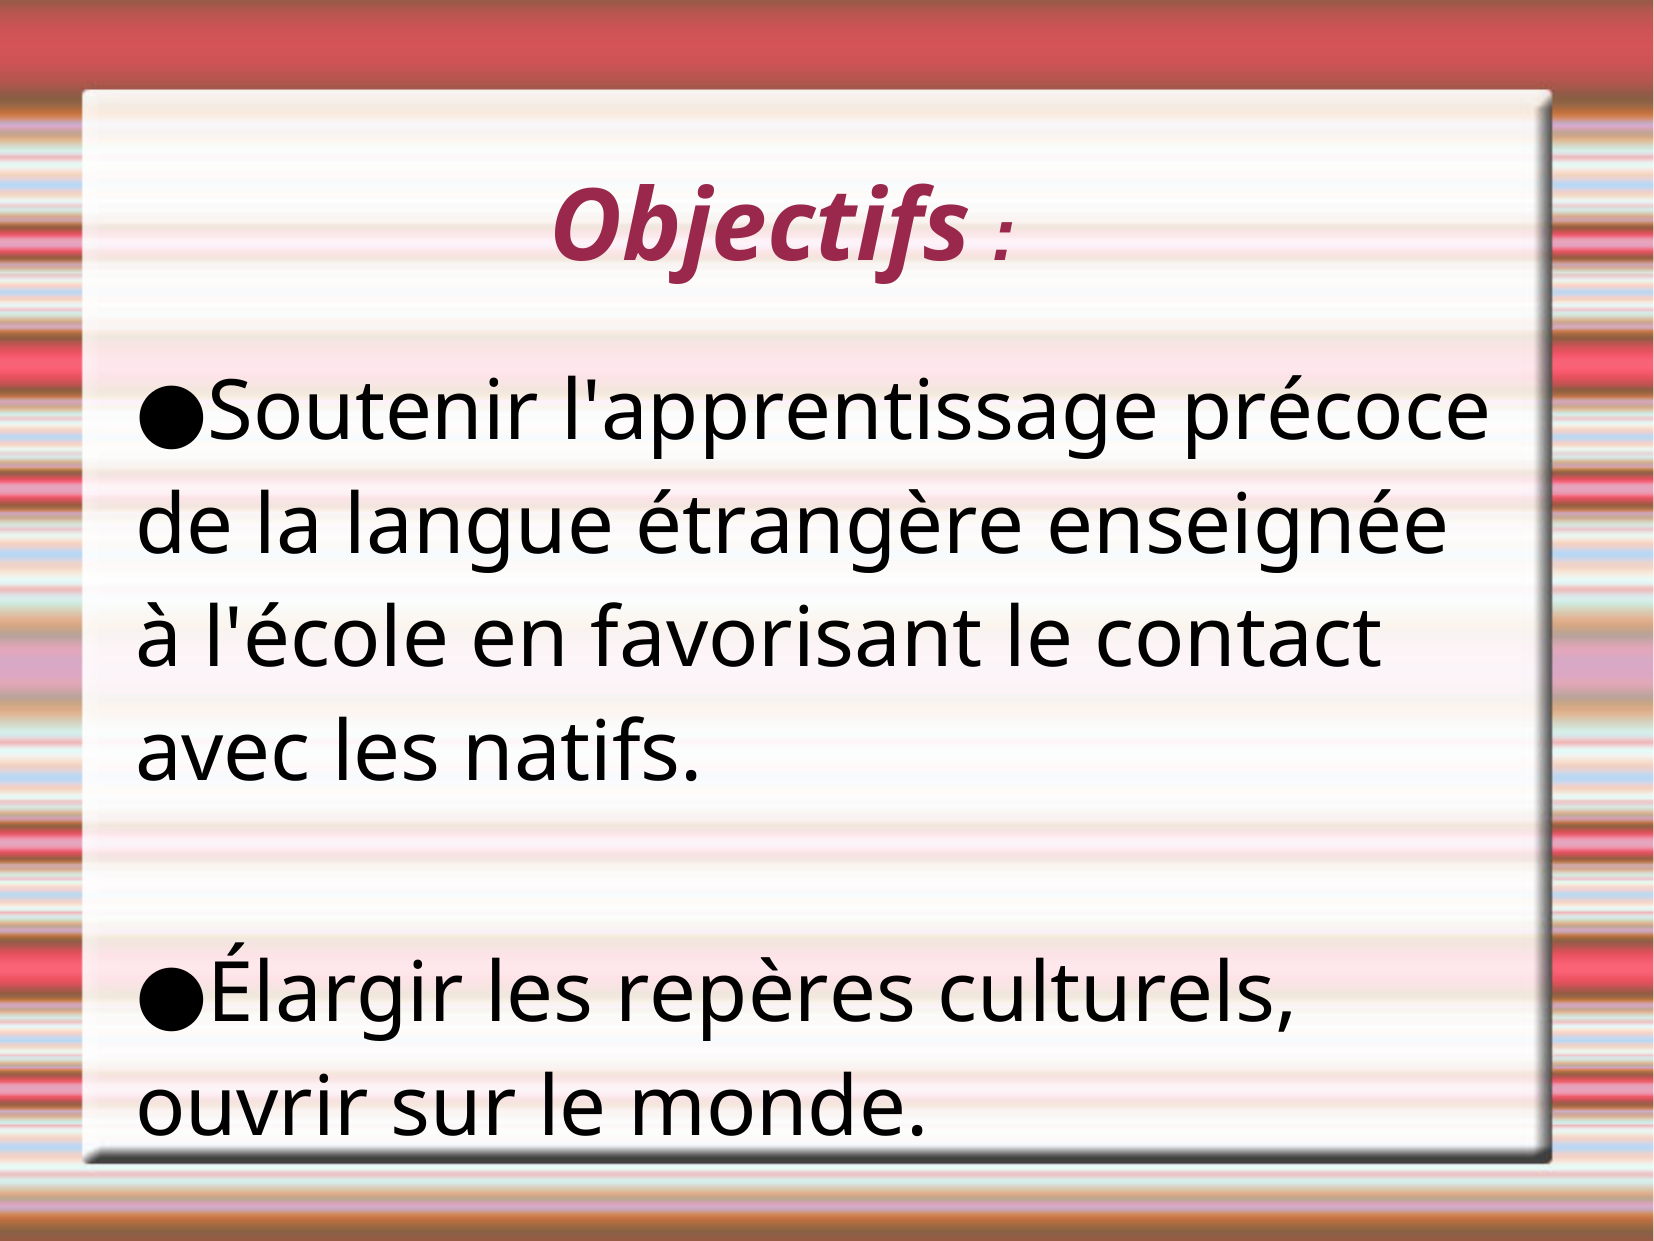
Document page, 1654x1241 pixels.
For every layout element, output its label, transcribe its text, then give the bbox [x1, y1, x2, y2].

list ●Soutenir l'apprentissage précoce de la langue étrangère enseignée à l'école en favorisant le contact avec les natifs. ●Élargir les repères culturels, ouvrir sur le monde. [134, 350, 1516, 1133]
title Objectifs : [60, 118, 1506, 326]
picture [0, 0, 1654, 1241]
